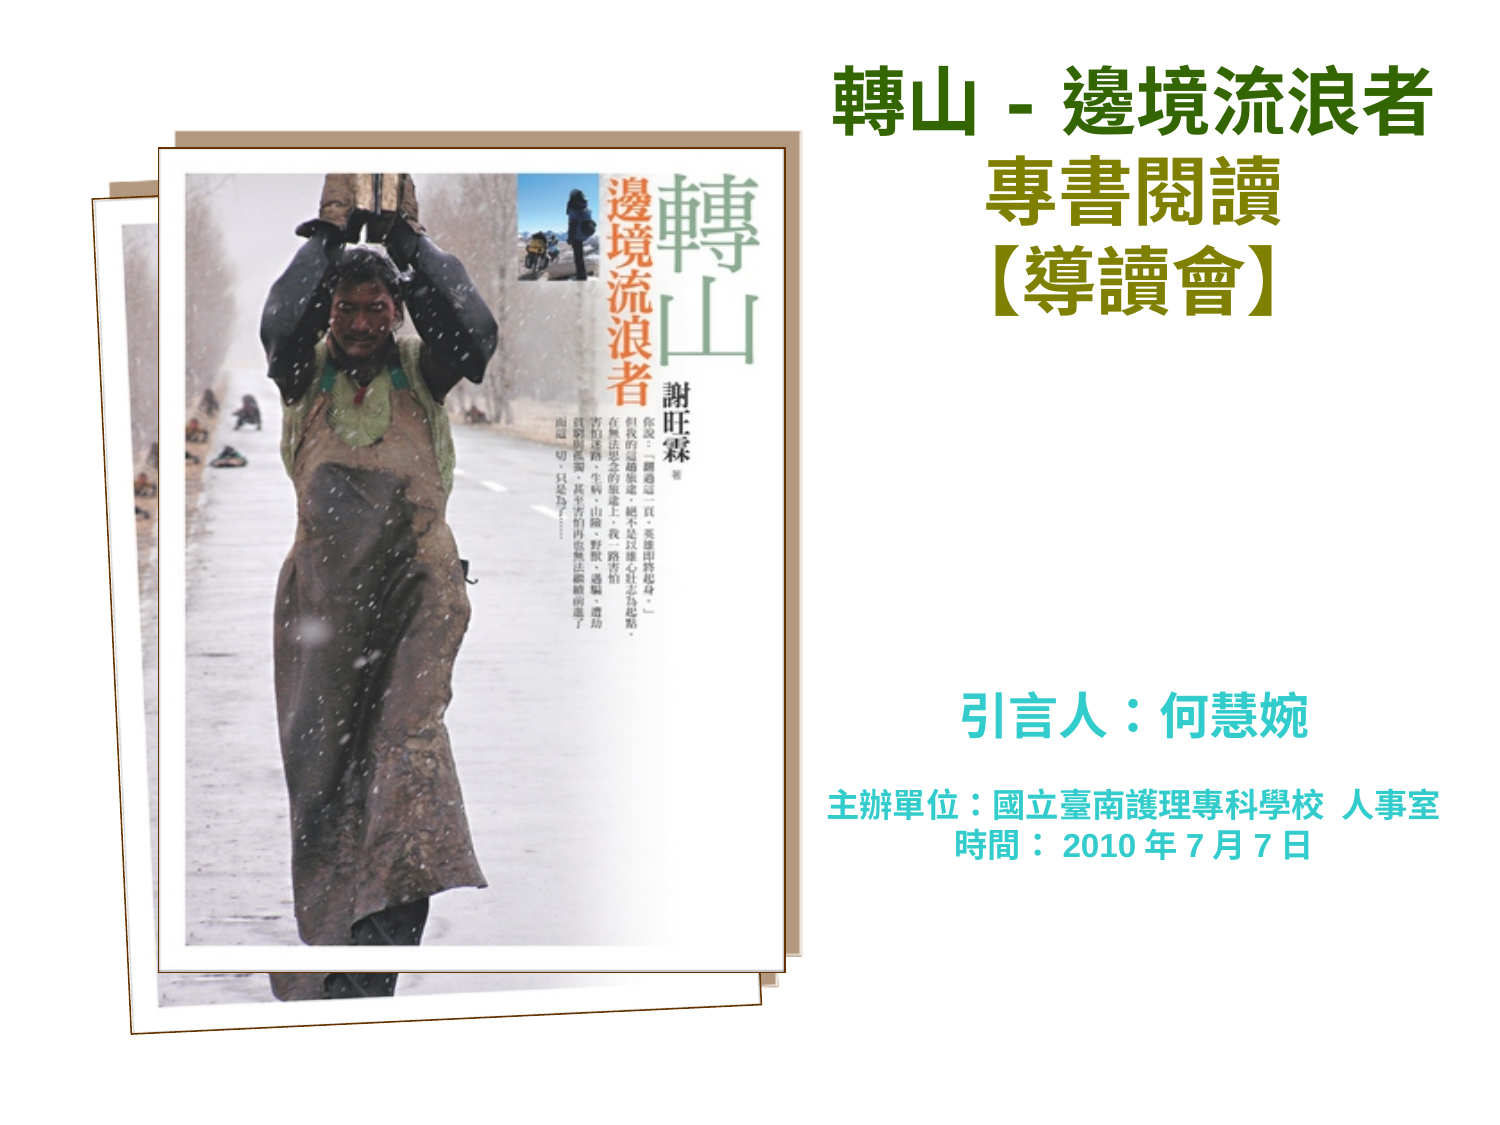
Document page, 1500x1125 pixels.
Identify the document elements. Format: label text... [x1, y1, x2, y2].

picture [93, 196, 761, 1034]
text_box 轉山-邊境流浪者 專書閱讀 【導讀會】 引言人：何慧婉 主辦單位：國立臺南護理專科學校 人事室 時間：2010年7月7日 [809, 47, 1459, 962]
picture [159, 148, 785, 972]
